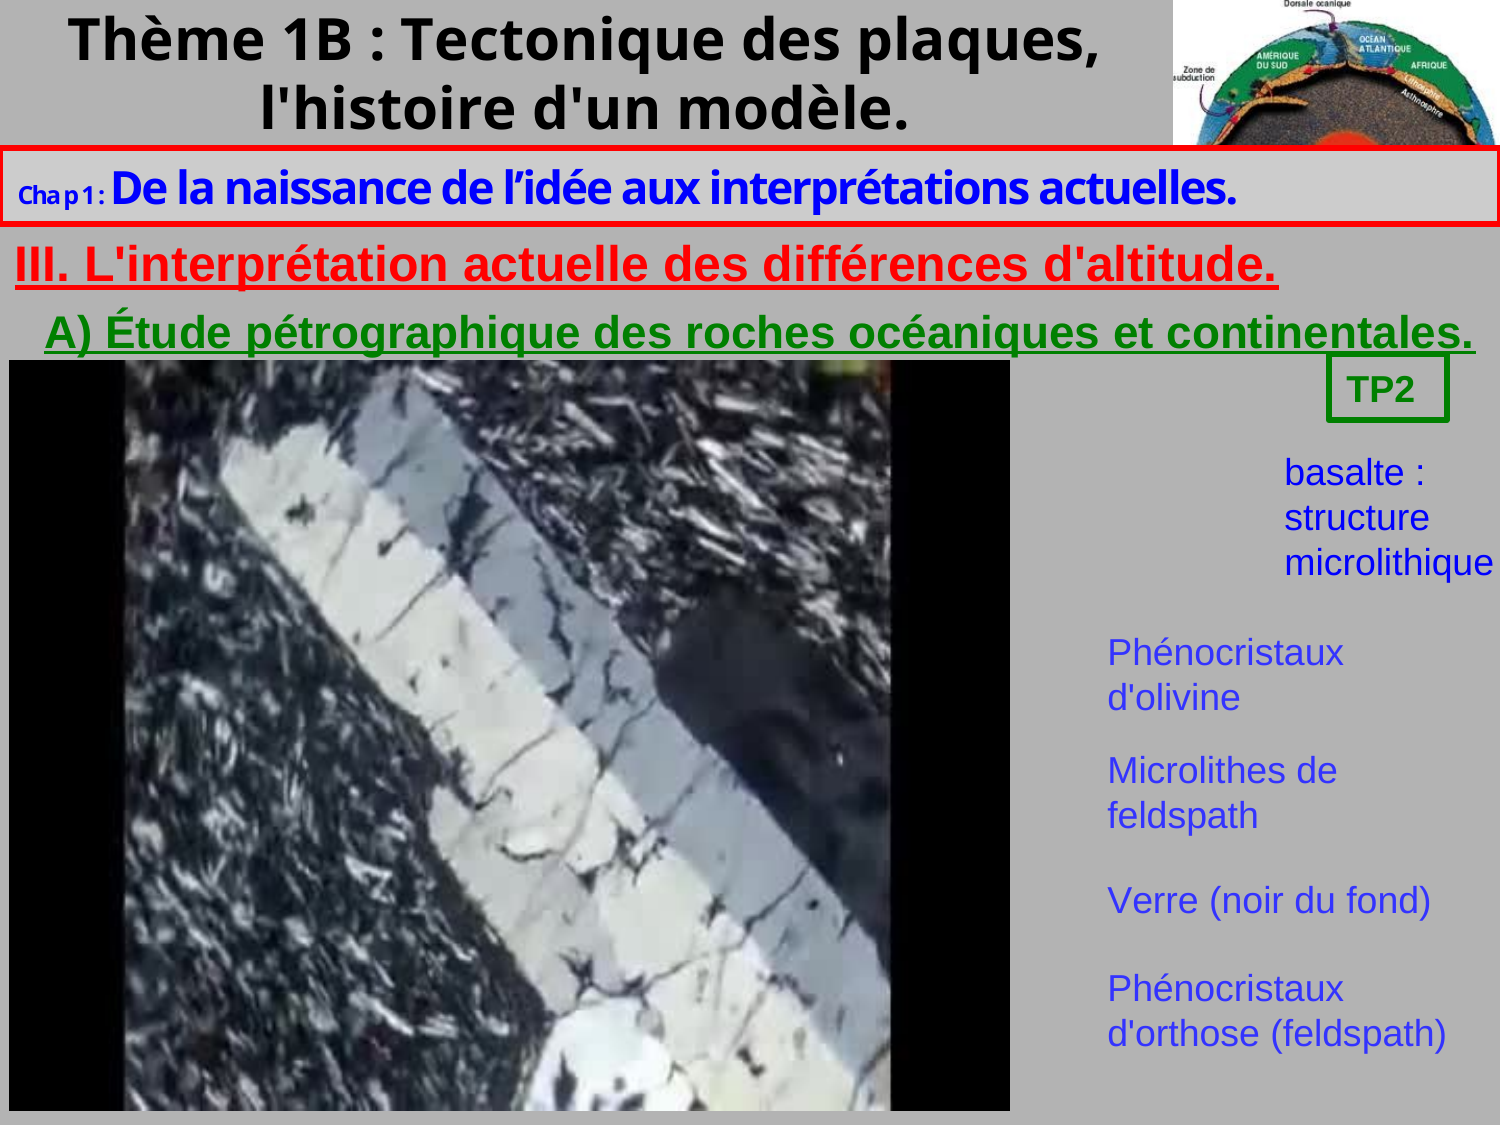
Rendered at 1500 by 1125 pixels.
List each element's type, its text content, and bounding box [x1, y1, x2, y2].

text_box III. L'interprétation actuelle des différences d'altitude. [0, 224, 1418, 300]
text_box Microlithes de feldspath [1092, 738, 1500, 844]
picture [9, 360, 1010, 1111]
picture [1173, 0, 1500, 147]
text_box Phénocristaux d'olivine [1092, 620, 1500, 726]
text_box Thème 1B : Tectonique des plaques, l'histoire d'un modèle. [0, 0, 1173, 147]
text_box Phénocristaux d'orthose (feldspath) [1092, 956, 1500, 1062]
text_box basalte : structure microlithique [1269, 440, 1500, 591]
text_box Cha p 1 : De la naissance de l’idée aux interprétations actuelles. [0, 147, 1500, 224]
text_box A) Étude pétrographique des roches océaniques et continentales. [29, 295, 1500, 366]
text_box Verre (noir du fond) [1092, 868, 1500, 929]
text_box TP2 [1328, 354, 1447, 421]
